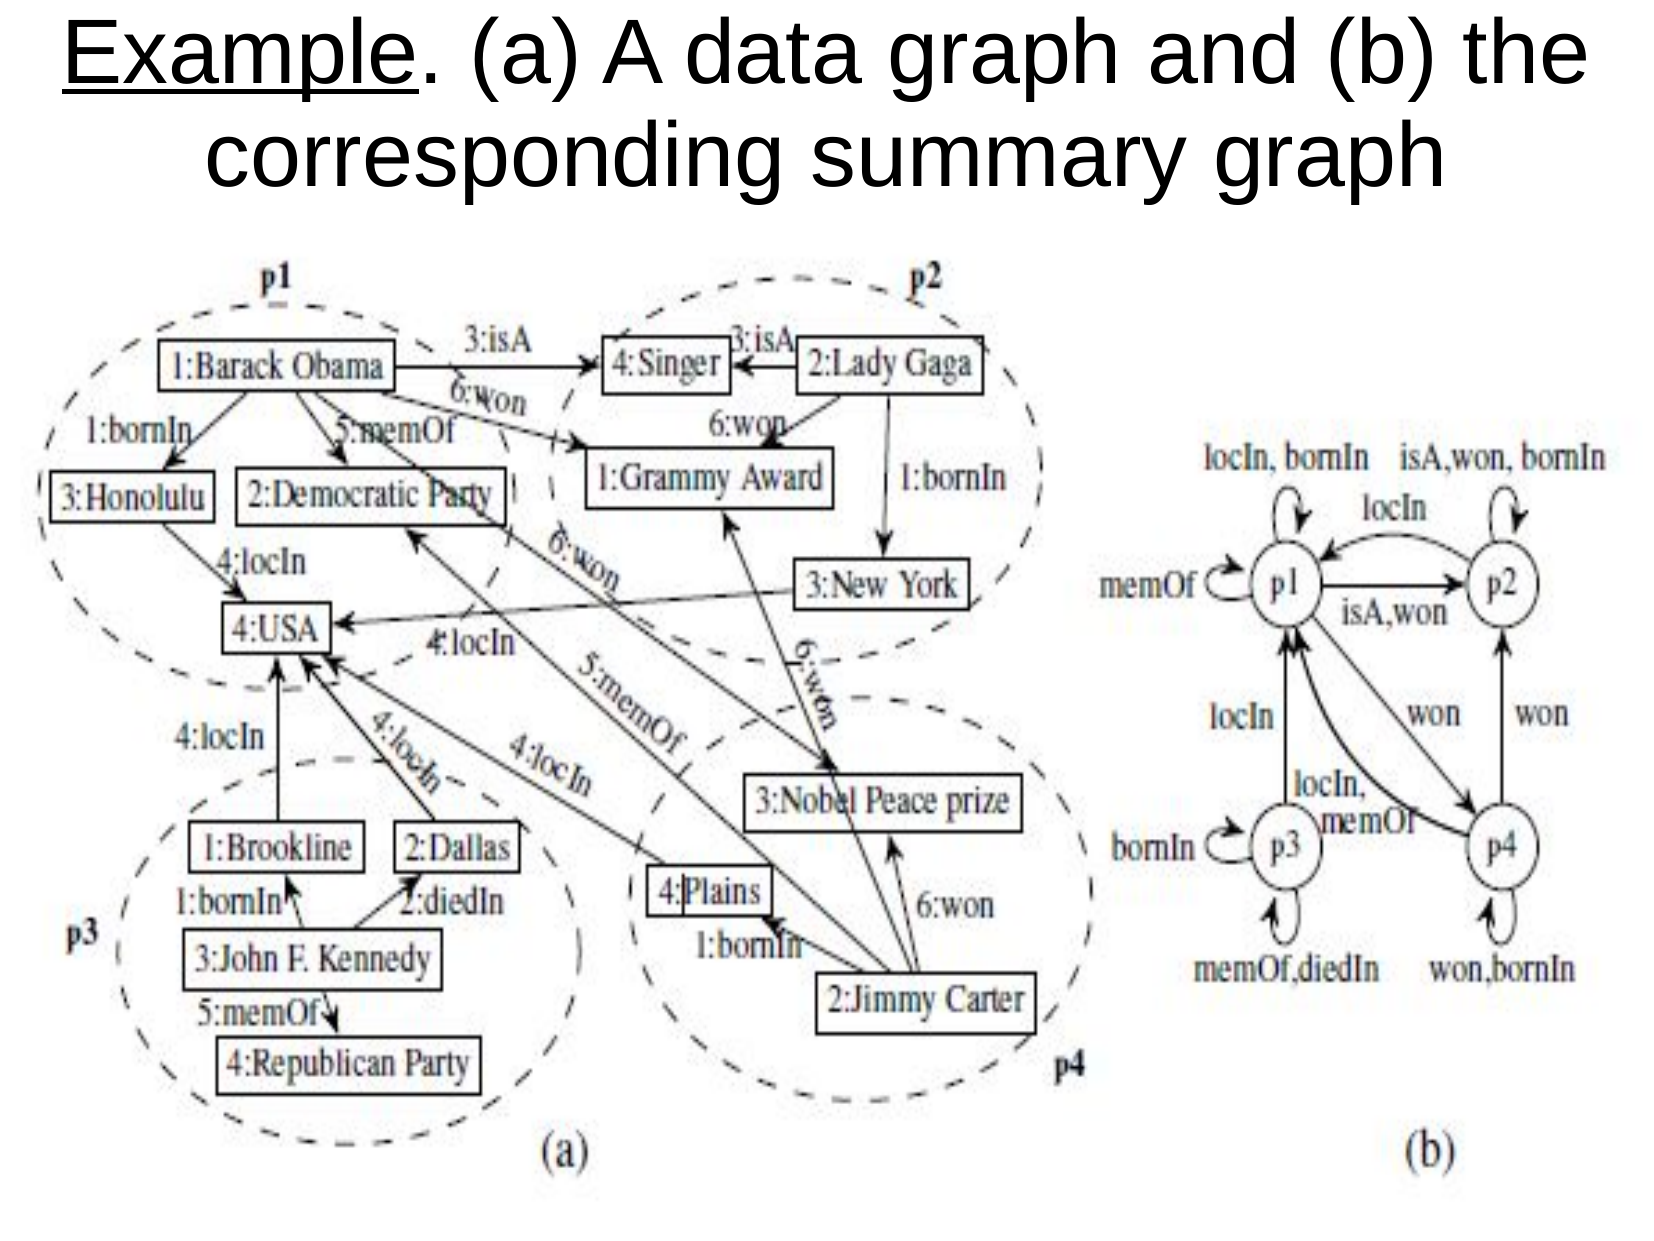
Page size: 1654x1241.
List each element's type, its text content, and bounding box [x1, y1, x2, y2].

picture [0, 205, 1654, 1205]
title Example. (a) A data graph and (b) the corresponding summary graph [0, 0, 1654, 205]
